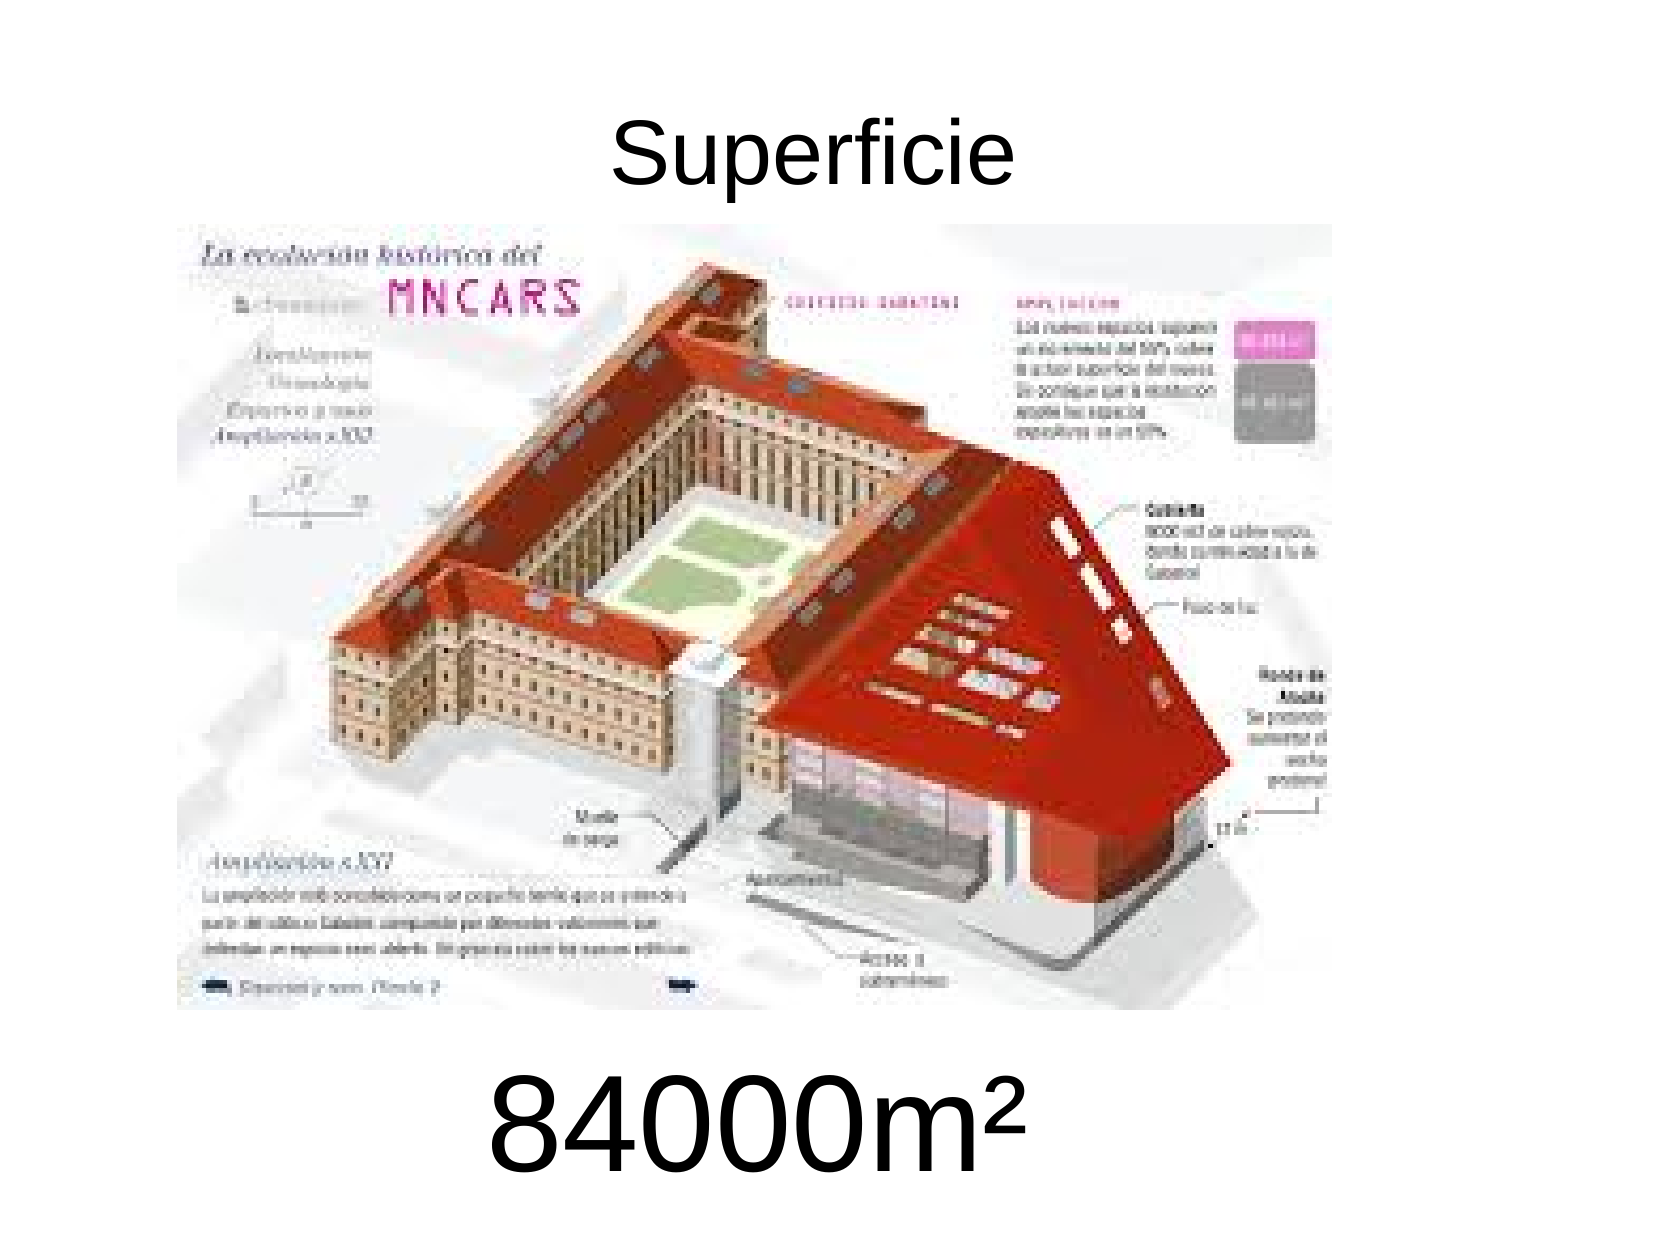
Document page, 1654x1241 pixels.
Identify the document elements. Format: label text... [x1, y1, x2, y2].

title Superficie [82, 49, 1571, 257]
text_box 84000m² [165, 1039, 1548, 1208]
picture [177, 224, 1332, 1010]
